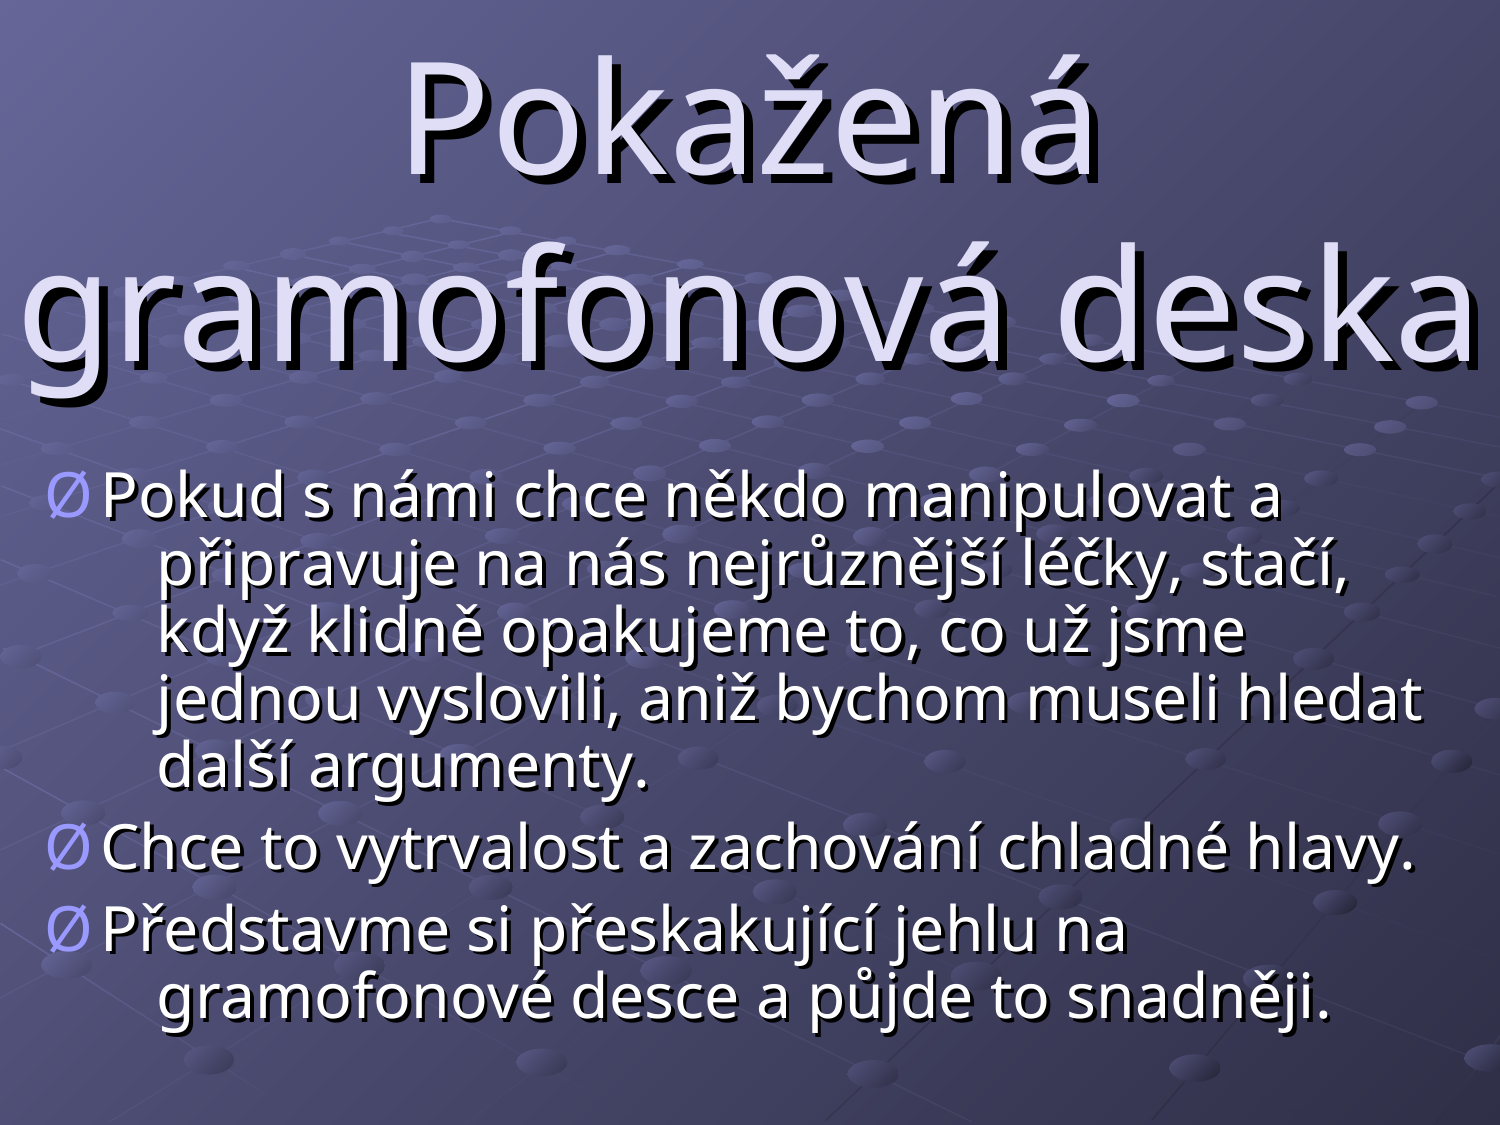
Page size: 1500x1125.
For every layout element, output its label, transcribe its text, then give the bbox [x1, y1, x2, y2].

title Pokažená gramofonová deska [0, 0, 1500, 412]
list Pokud s námi chce někdo manipulovat a připravuje na nás nejrůznější léčky, stačí, když klidně opakujeme to, co už jsme jednou vyslovili, aniž bychom museli hledat další argumenty. Chce to vytrvalost a zachování chladné hlavy. Představme si přeskakující jehlu na gramofonové desce a půjde to snadněji. [29, 456, 1471, 1066]
